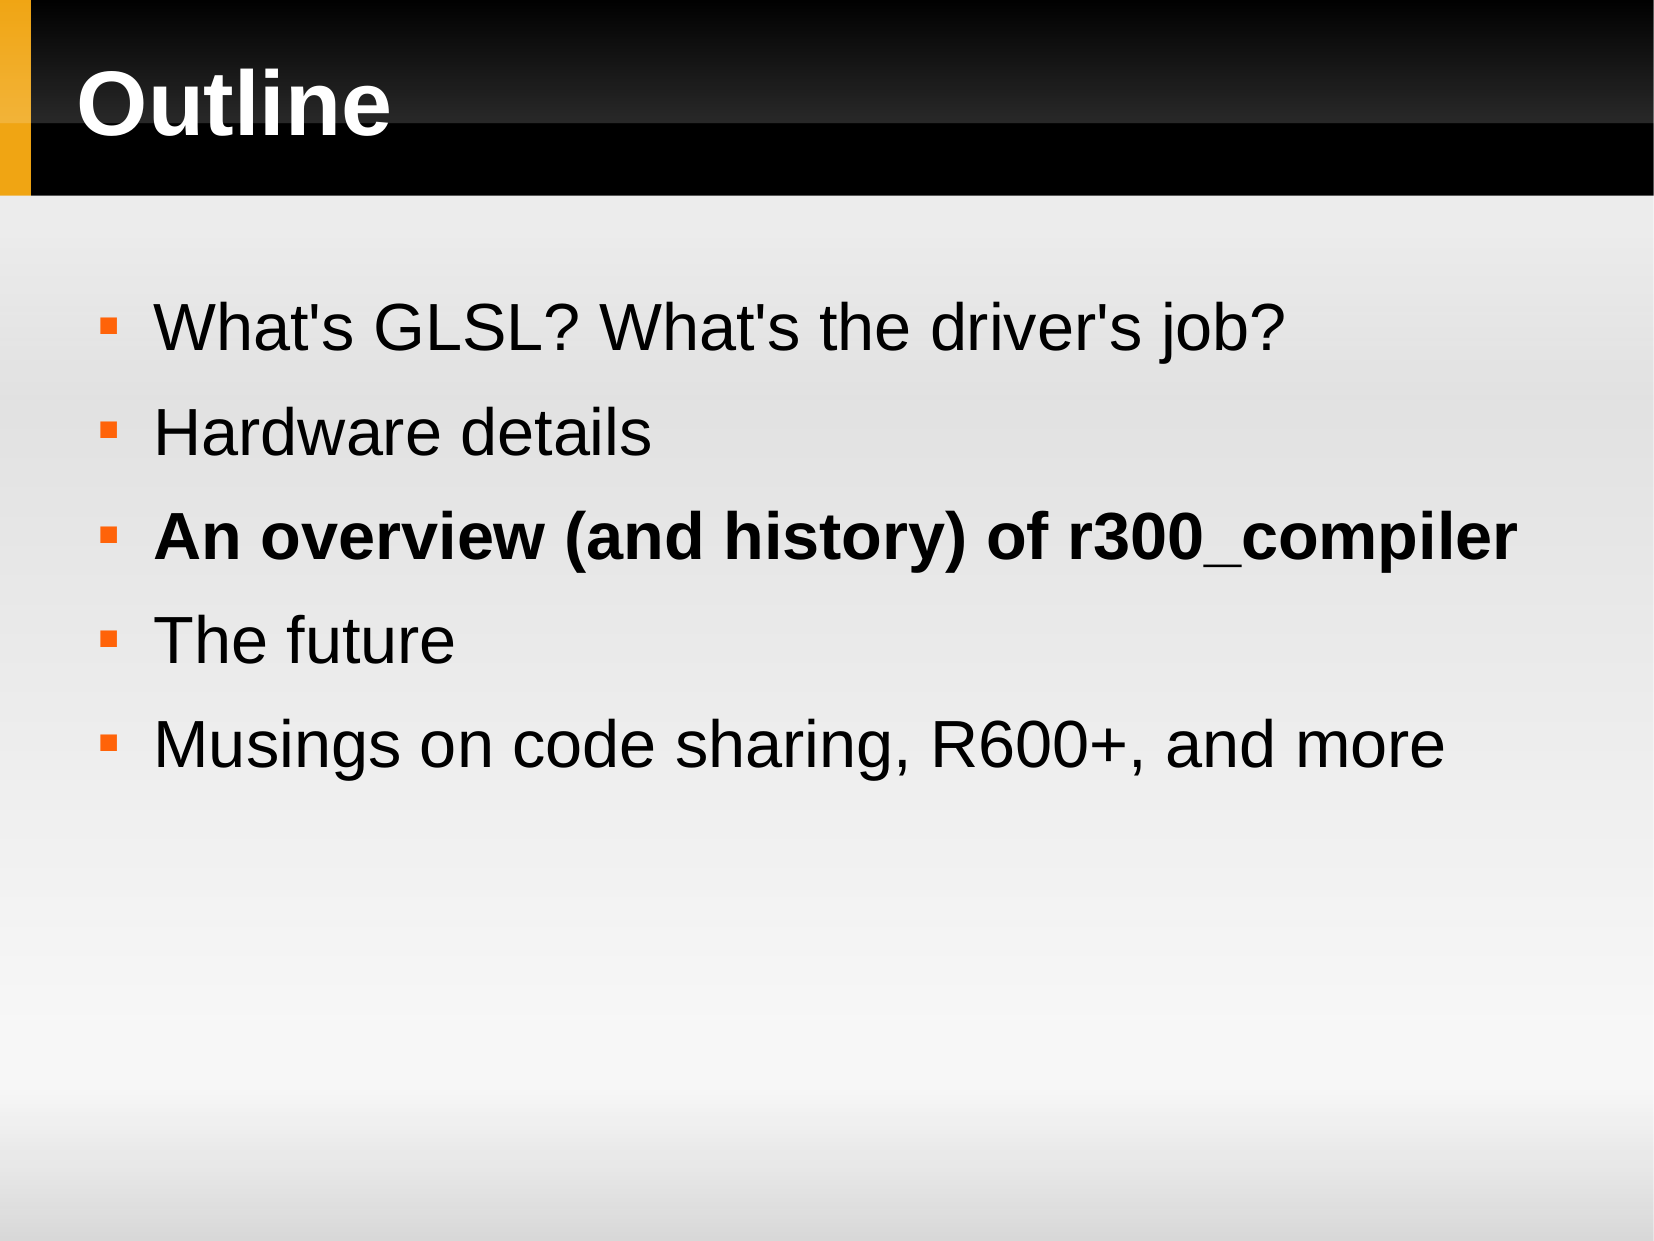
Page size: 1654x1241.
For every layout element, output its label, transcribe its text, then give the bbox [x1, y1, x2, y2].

title Outline [76, 0, 1565, 208]
list What's GLSL? What's the driver's job? Hardware details An overview (and history) of r300_compiler The future Musings on code sharing, R600+, and more [82, 290, 1571, 1094]
picture [0, 0, 1654, 1241]
